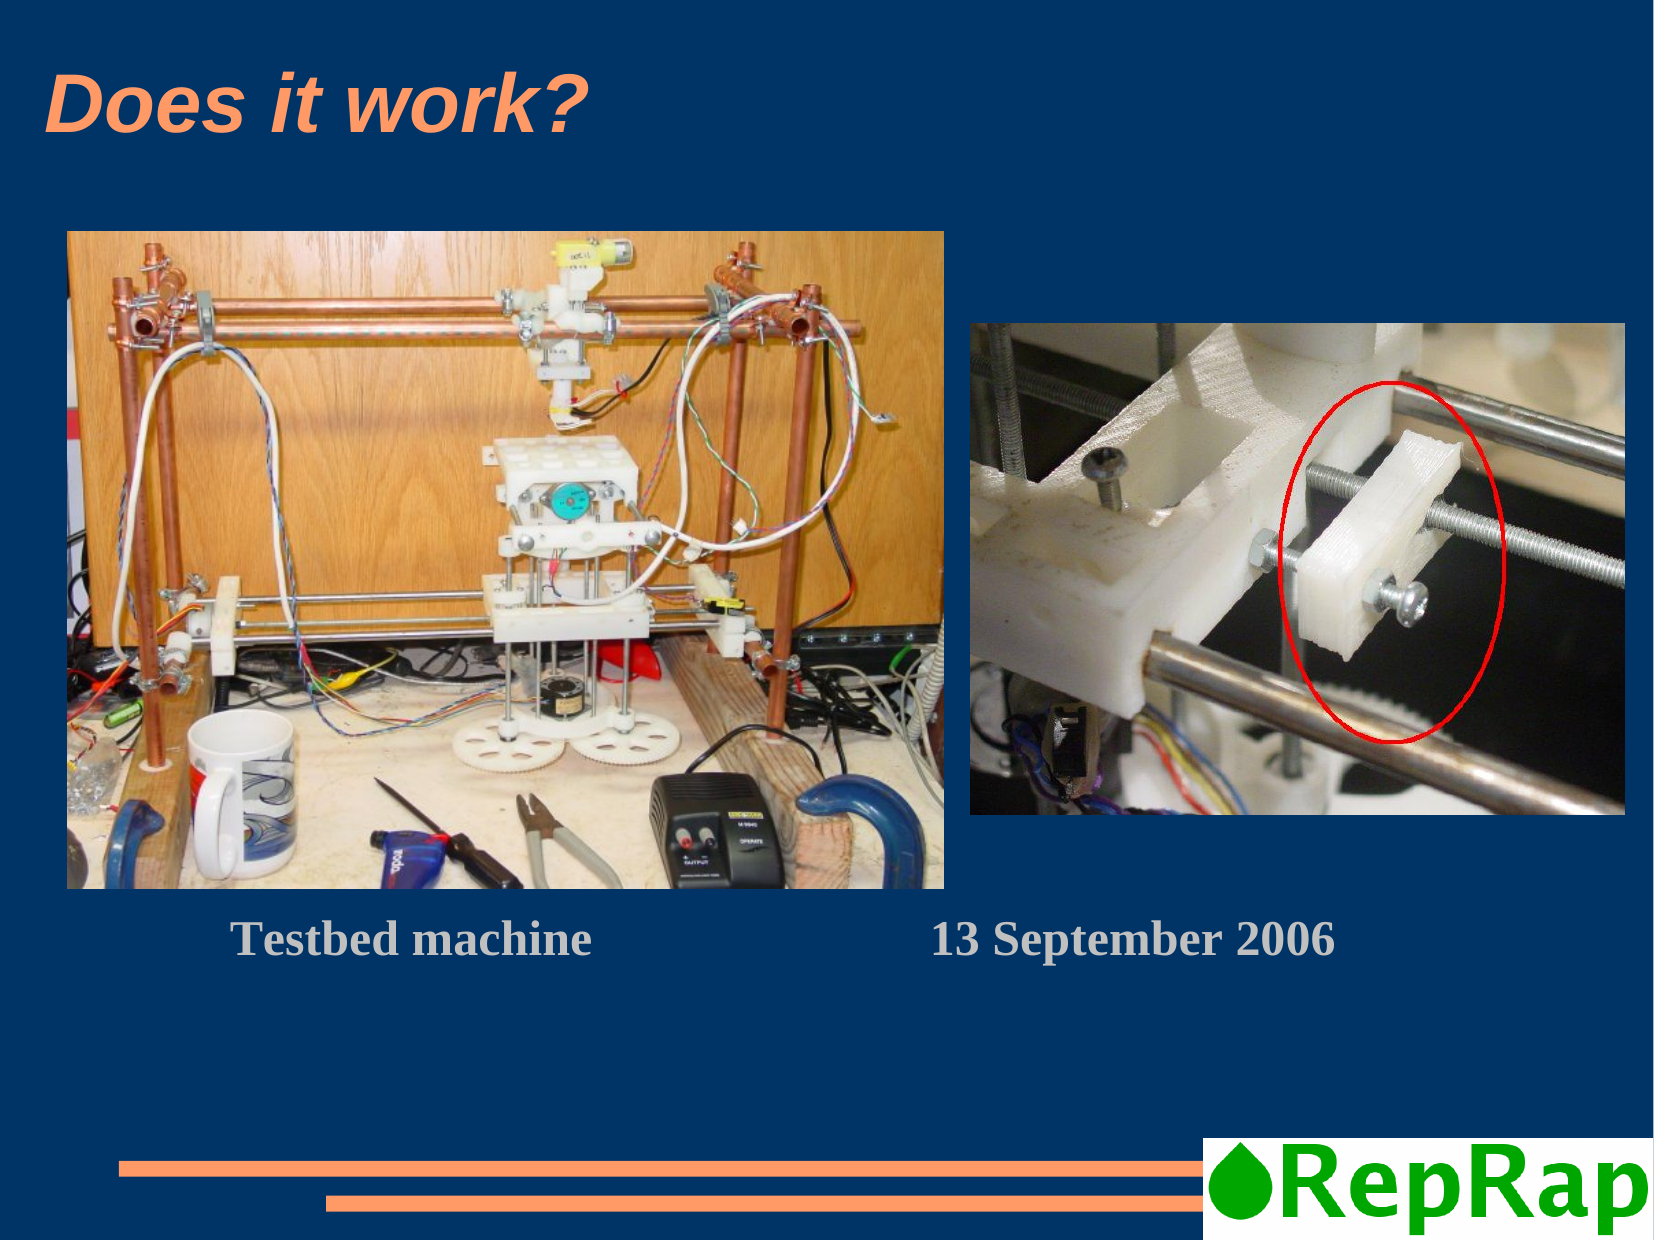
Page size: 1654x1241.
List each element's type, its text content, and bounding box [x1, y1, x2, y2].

picture [970, 323, 1625, 815]
picture [67, 231, 944, 889]
picture [1203, 1138, 1654, 1241]
title Does it work? [44, 0, 1574, 208]
text_box Testbed machine 13 September 2006 [229, 910, 1617, 1052]
